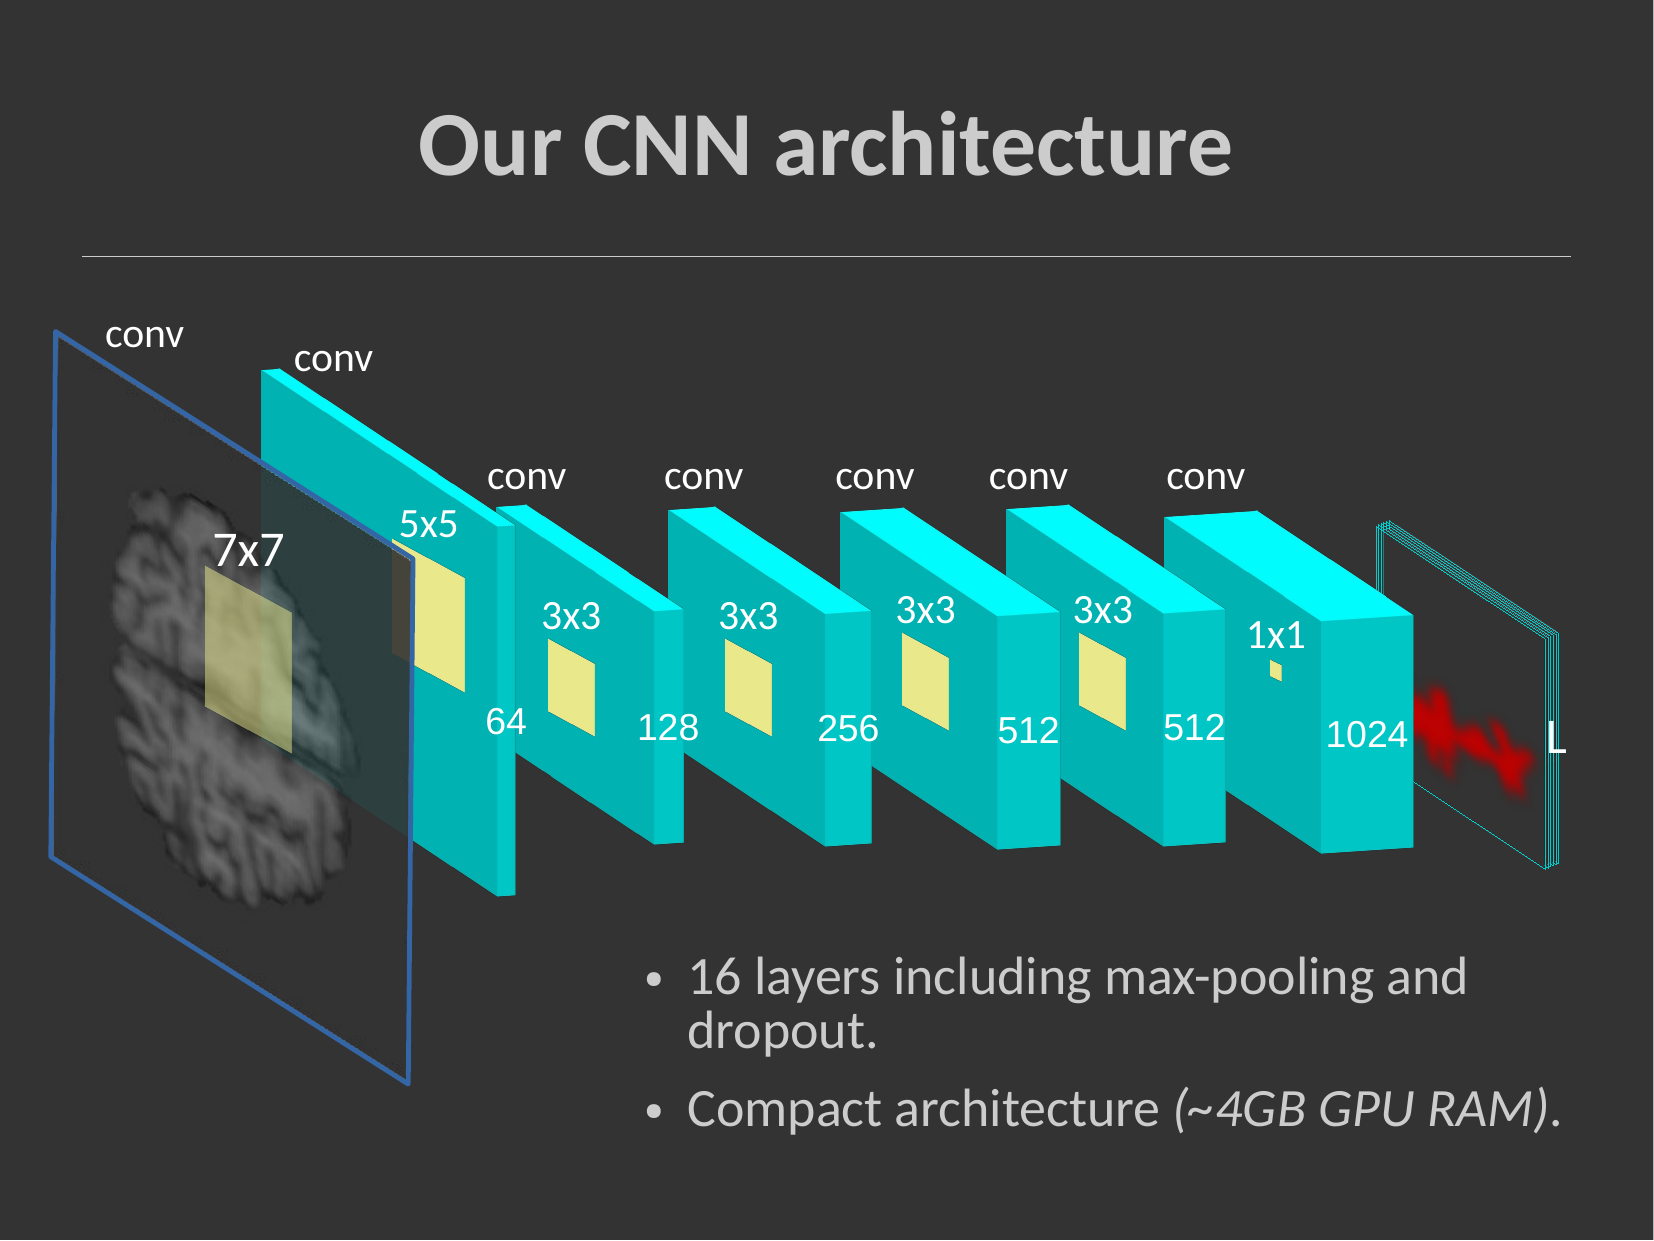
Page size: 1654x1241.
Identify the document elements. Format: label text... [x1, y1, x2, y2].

text_box conv [10, 309, 279, 376]
text_box 256 [682, 517, 868, 613]
text_box conv [199, 332, 468, 399]
text_box 64 [308, 399, 442, 488]
text_box conv [1121, 450, 1291, 517]
text_box 512 [1022, 517, 1223, 613]
list 16 layers including max-pooling and dropout. Compact architecture (~4GB GPU RAM). [630, 953, 1571, 1158]
text_box conv [944, 450, 1114, 517]
text_box L [1414, 708, 1654, 774]
picture [52, 376, 411, 1081]
text_box 512 [851, 517, 1057, 615]
text_box conv [442, 450, 612, 517]
text_box 64 [485, 517, 512, 526]
text_box conv [619, 450, 789, 517]
picture [1376, 520, 1559, 708]
picture [1414, 774, 1559, 870]
text_box 128 [515, 517, 679, 610]
title Our CNN architecture [82, 49, 1571, 257]
text_box 1024 [1168, 517, 1411, 621]
text_box conv [790, 450, 944, 517]
